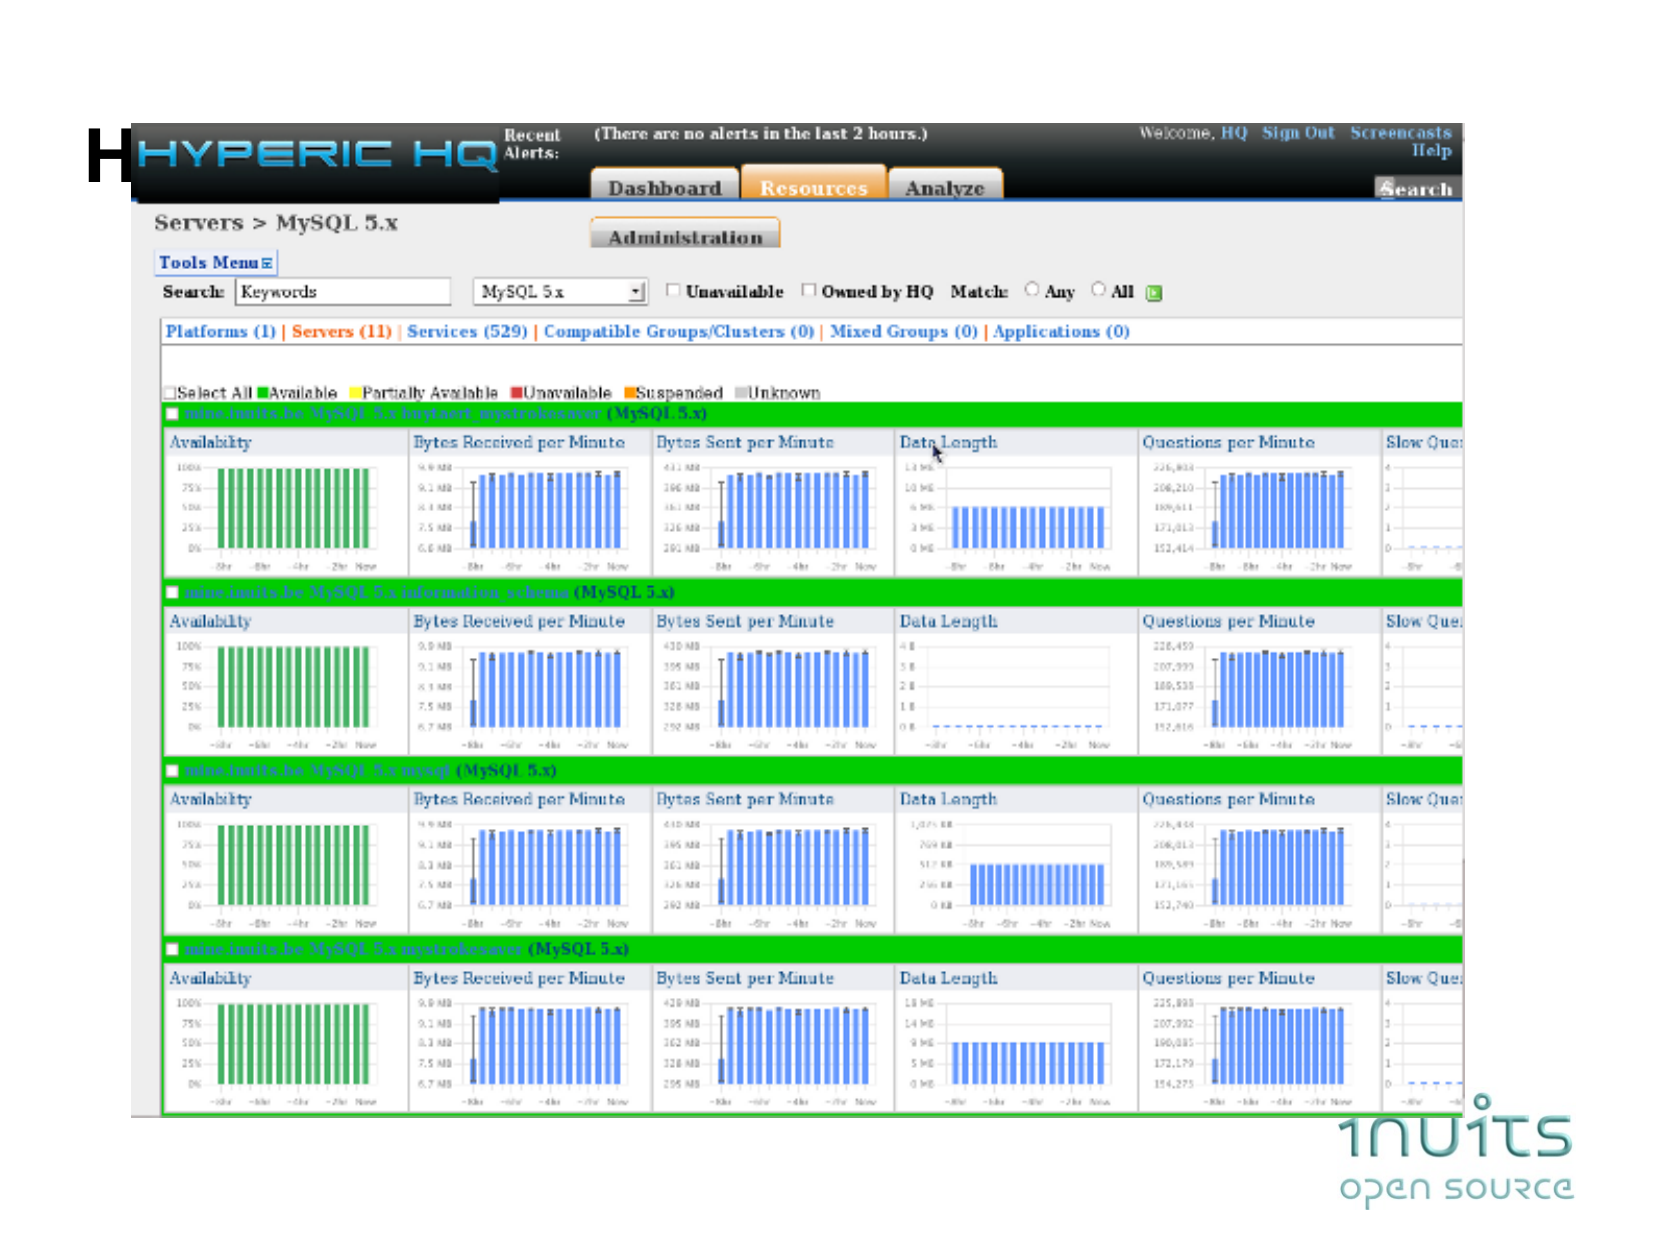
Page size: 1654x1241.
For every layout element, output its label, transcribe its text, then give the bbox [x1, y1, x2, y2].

title Hyperic Inside the Apps [82, 49, 1571, 257]
picture [131, 123, 1576, 1210]
